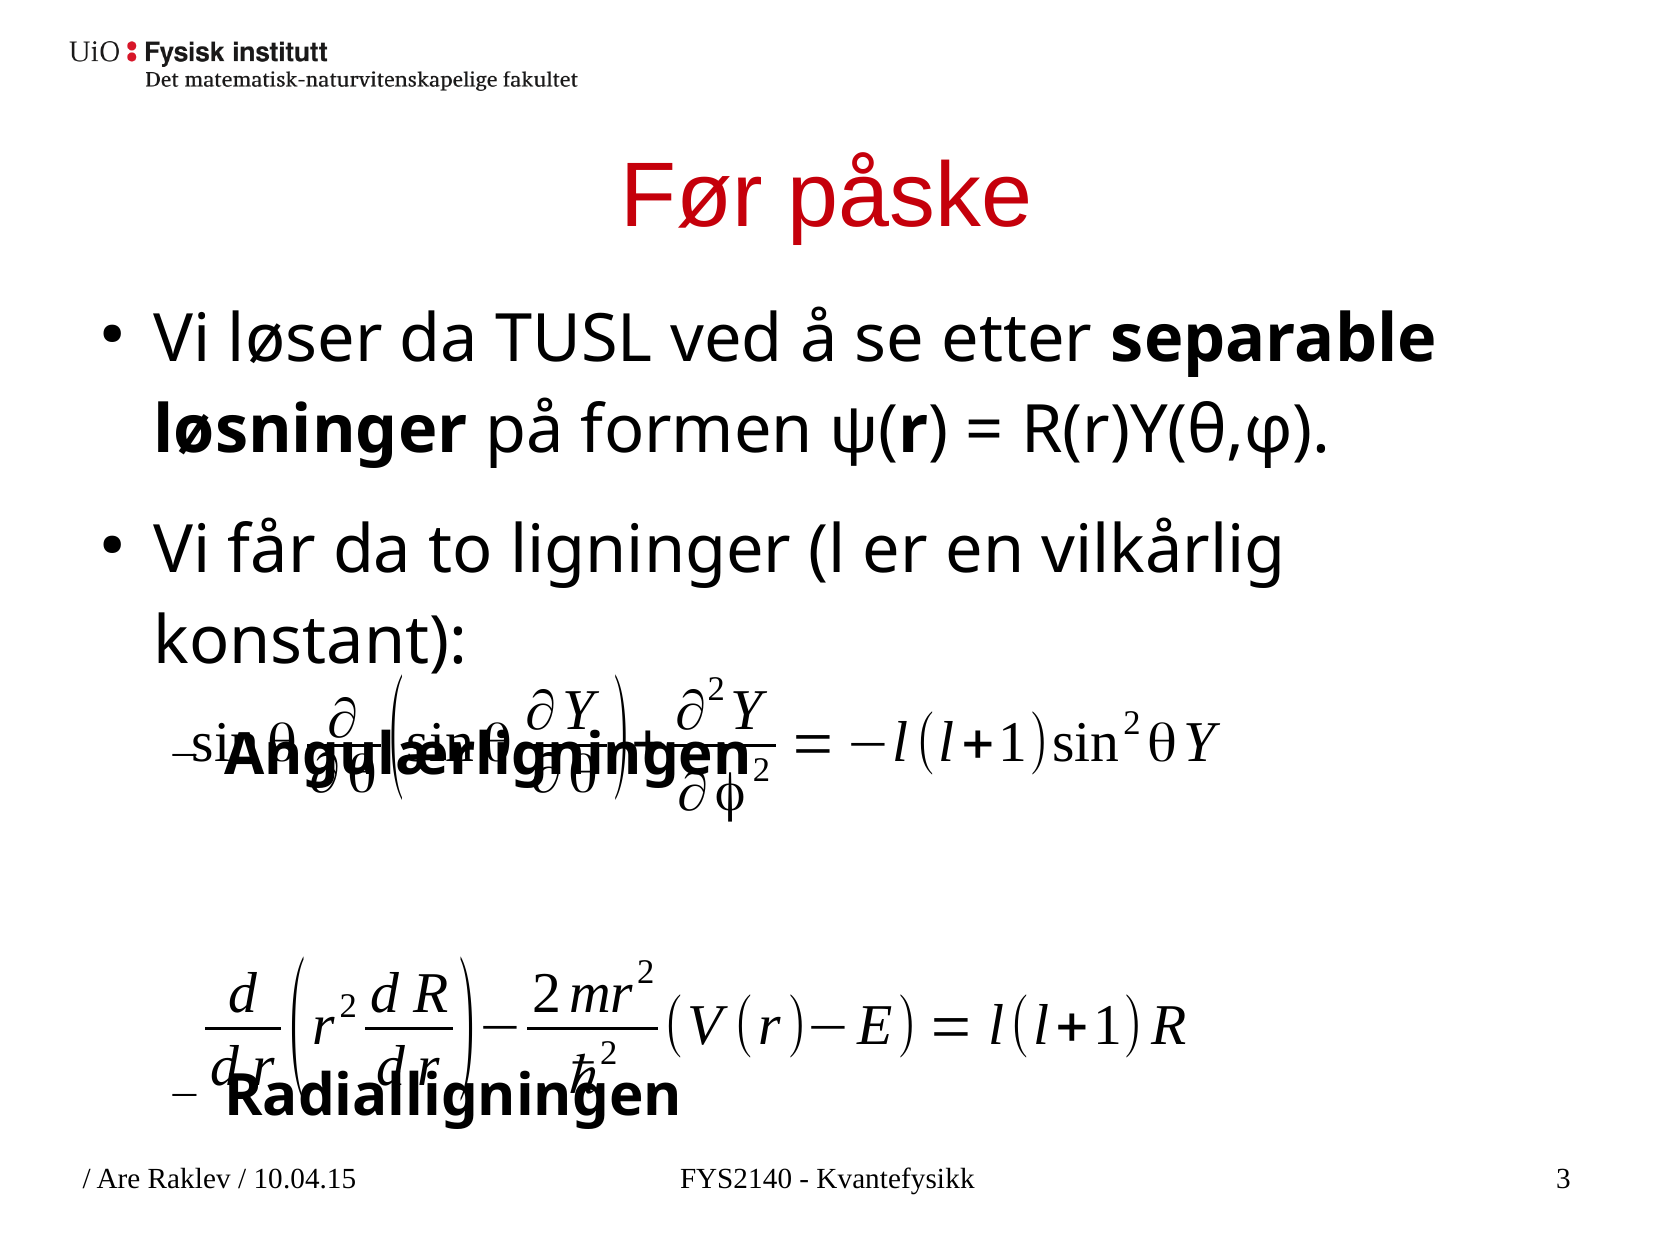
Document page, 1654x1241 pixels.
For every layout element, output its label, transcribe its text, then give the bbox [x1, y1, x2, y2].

picture [68, 37, 581, 93]
chart [185, 669, 1231, 825]
title Før påske [82, 90, 1571, 290]
chart [197, 952, 1195, 1112]
list Vi løser da TUSL ved å se etter separable løsninger på formen ψ(r) = R(r)Y(θ,φ). Vi får da to ligninger (l er en vilkårlig konstant): Angulærligningen Radialligningen [82, 290, 1576, 1094]
